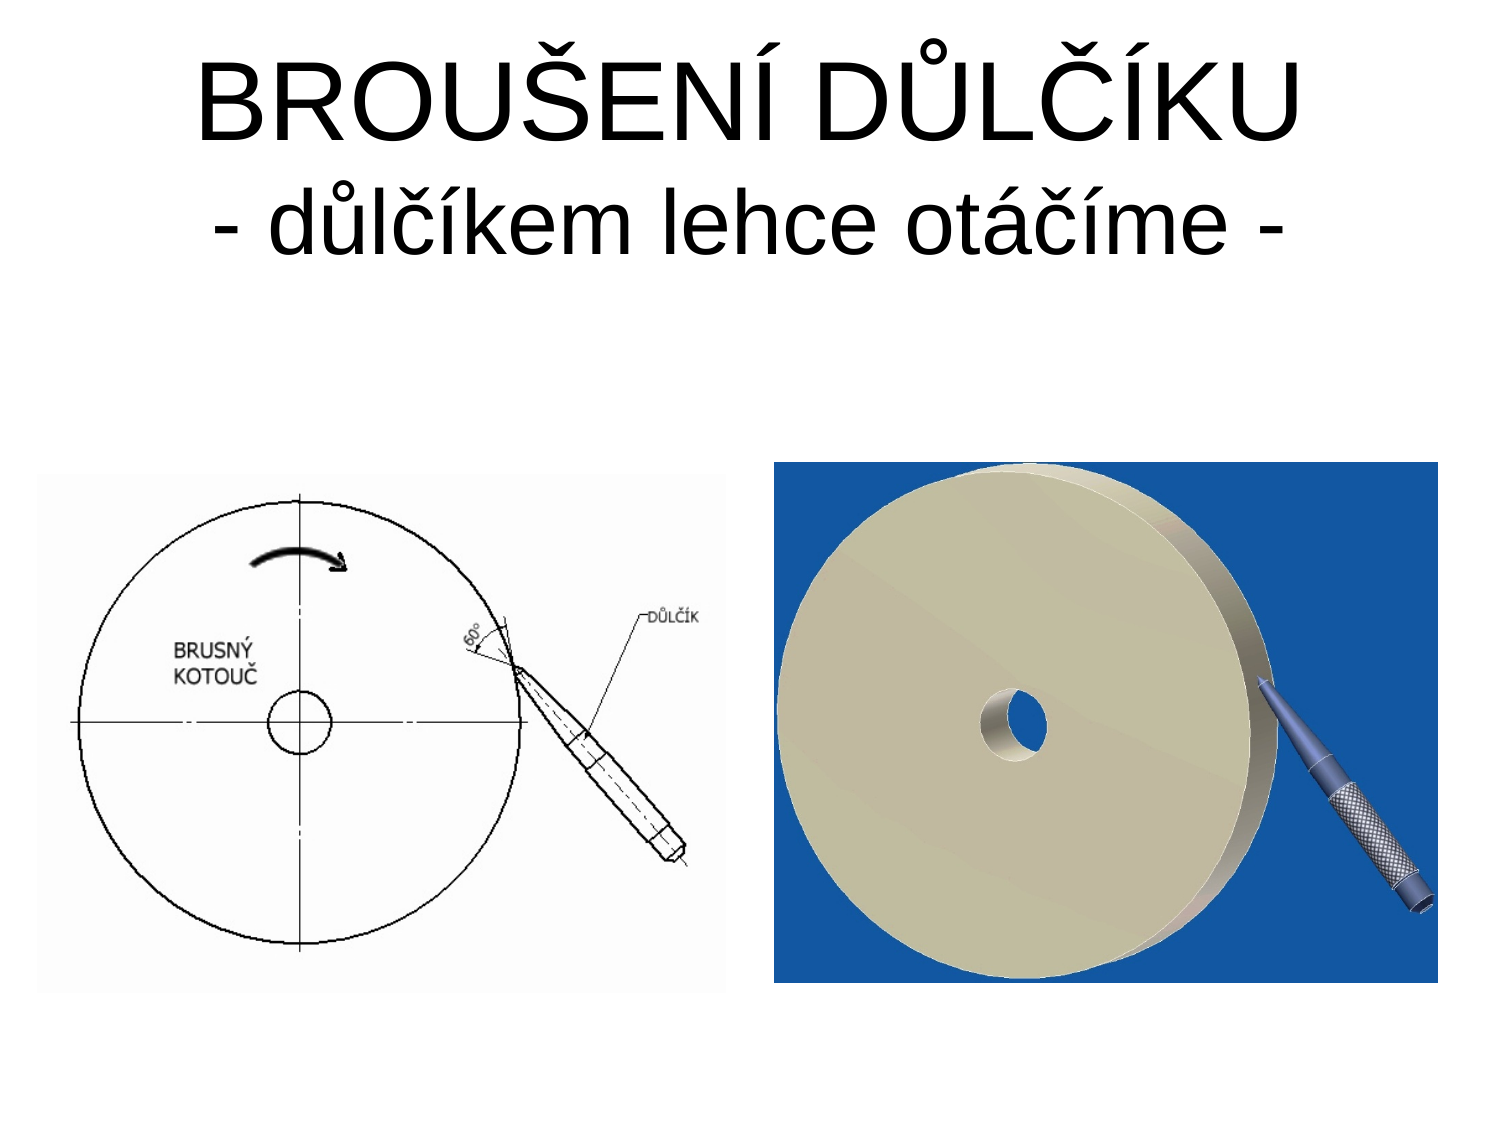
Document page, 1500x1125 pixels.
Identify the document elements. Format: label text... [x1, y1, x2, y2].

picture [774, 462, 1438, 983]
picture [37, 474, 726, 993]
title BROUŠENÍ DŮLČÍKU - důlčíkem lehce otáčíme - [75, 0, 1426, 300]
